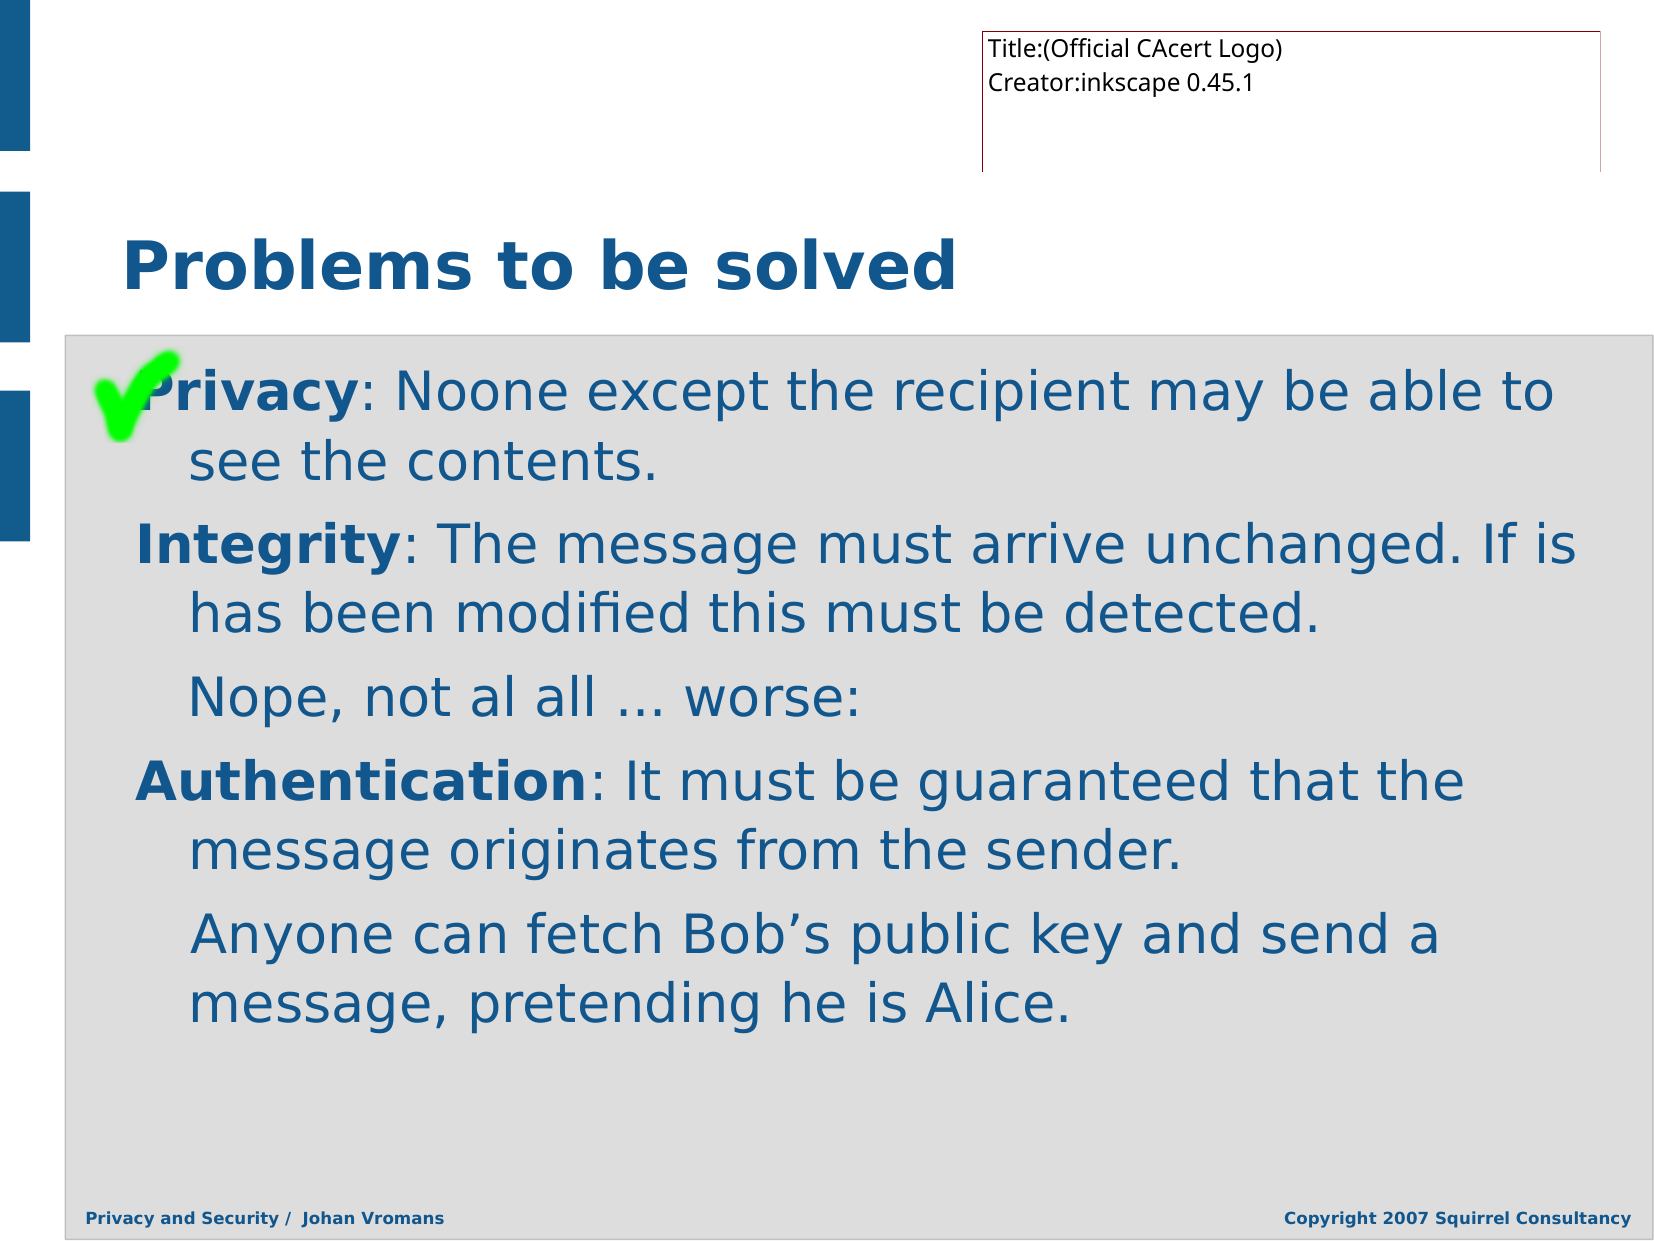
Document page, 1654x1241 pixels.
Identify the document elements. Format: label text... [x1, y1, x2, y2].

list Privacy: Noone except the recipient may be able to see the contents. Integrity: The message must arrive unchanged. If is has been modified this must be detected. Nope, not al all ... worse: Authentication: It must be guaranteed that the message originates from the sender. Anyone can fetch Bob’s public key and send a message, pretending he is Alice. [118, 354, 1625, 1235]
picture [61, 346, 207, 443]
title Problems to be solved [121, 206, 1533, 326]
